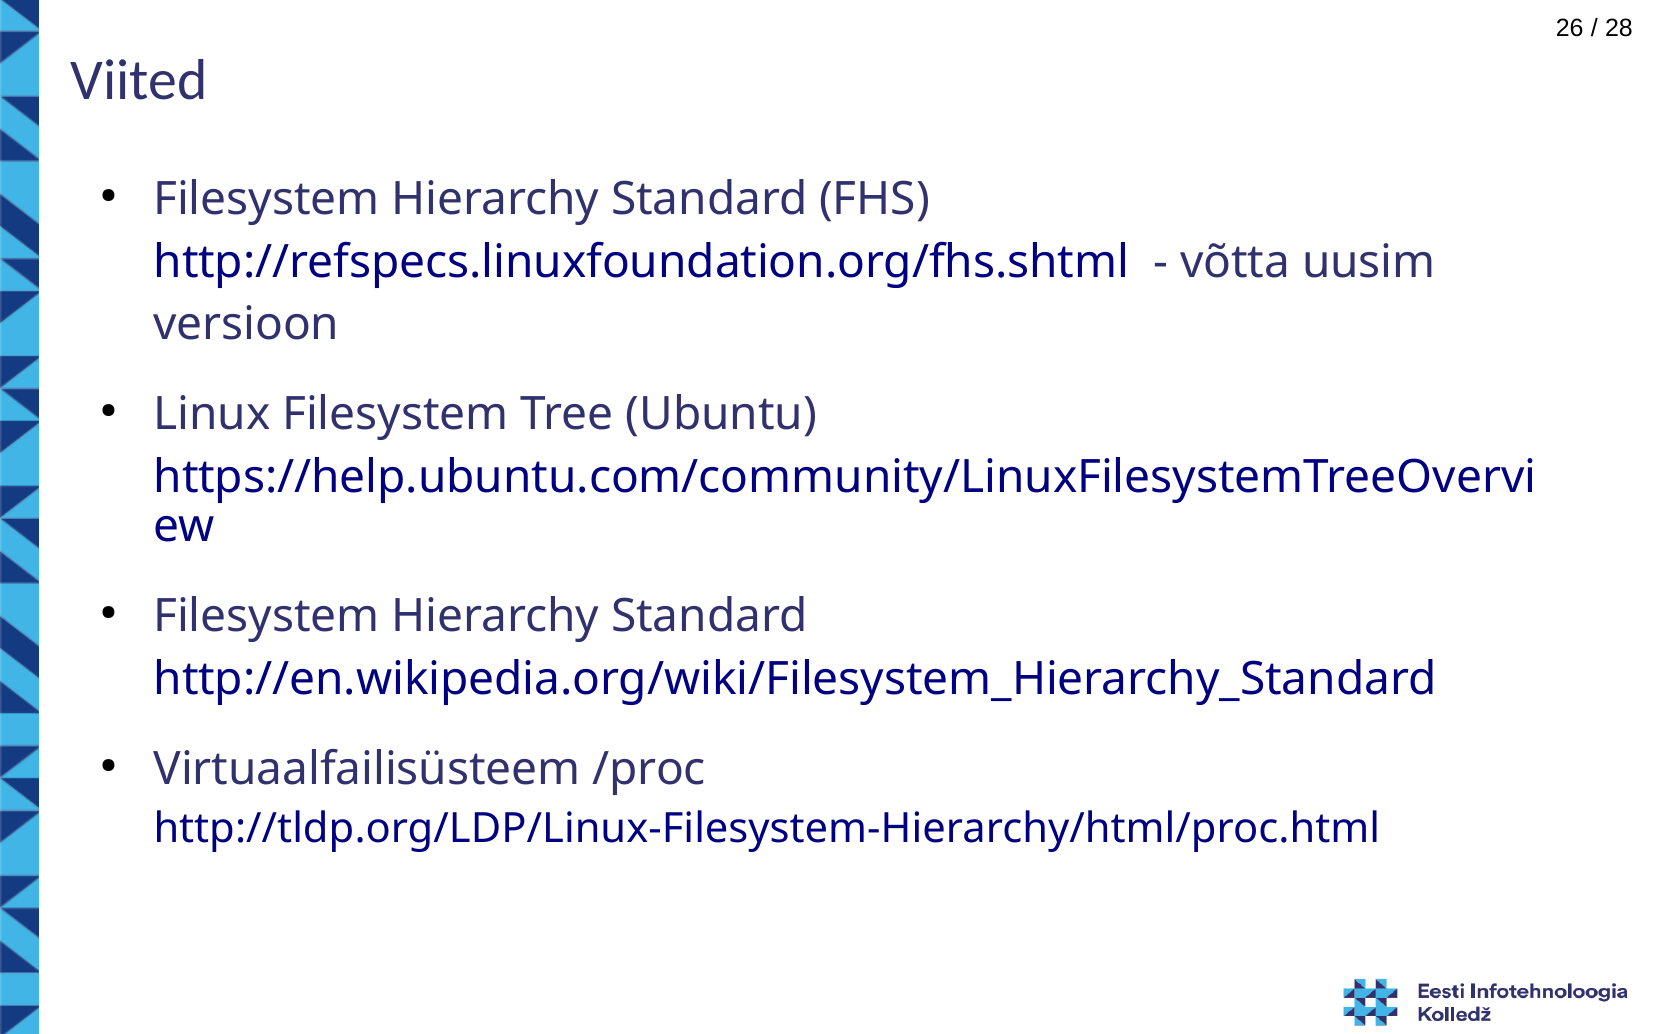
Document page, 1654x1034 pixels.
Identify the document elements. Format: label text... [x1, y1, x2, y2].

title Viited [70, 41, 1630, 130]
list Filesystem Hierarchy Standard (FHS) http://refspecs.linuxfoundation.org/fhs.shtml - võtta uusim versioon Linux Filesystem Tree (Ubuntu) https://help.ubuntu.com/community/LinuxFilesystemTreeOverview Filesystem Hierarchy Standard http://en.wikipedia.org/wiki/Filesystem_Hierarchy_Standard Virtuaalfailisüsteem /proc http://tldp.org/LDP/Linux-Filesystem-Hierarchy/html/proc.html [82, 165, 1538, 883]
